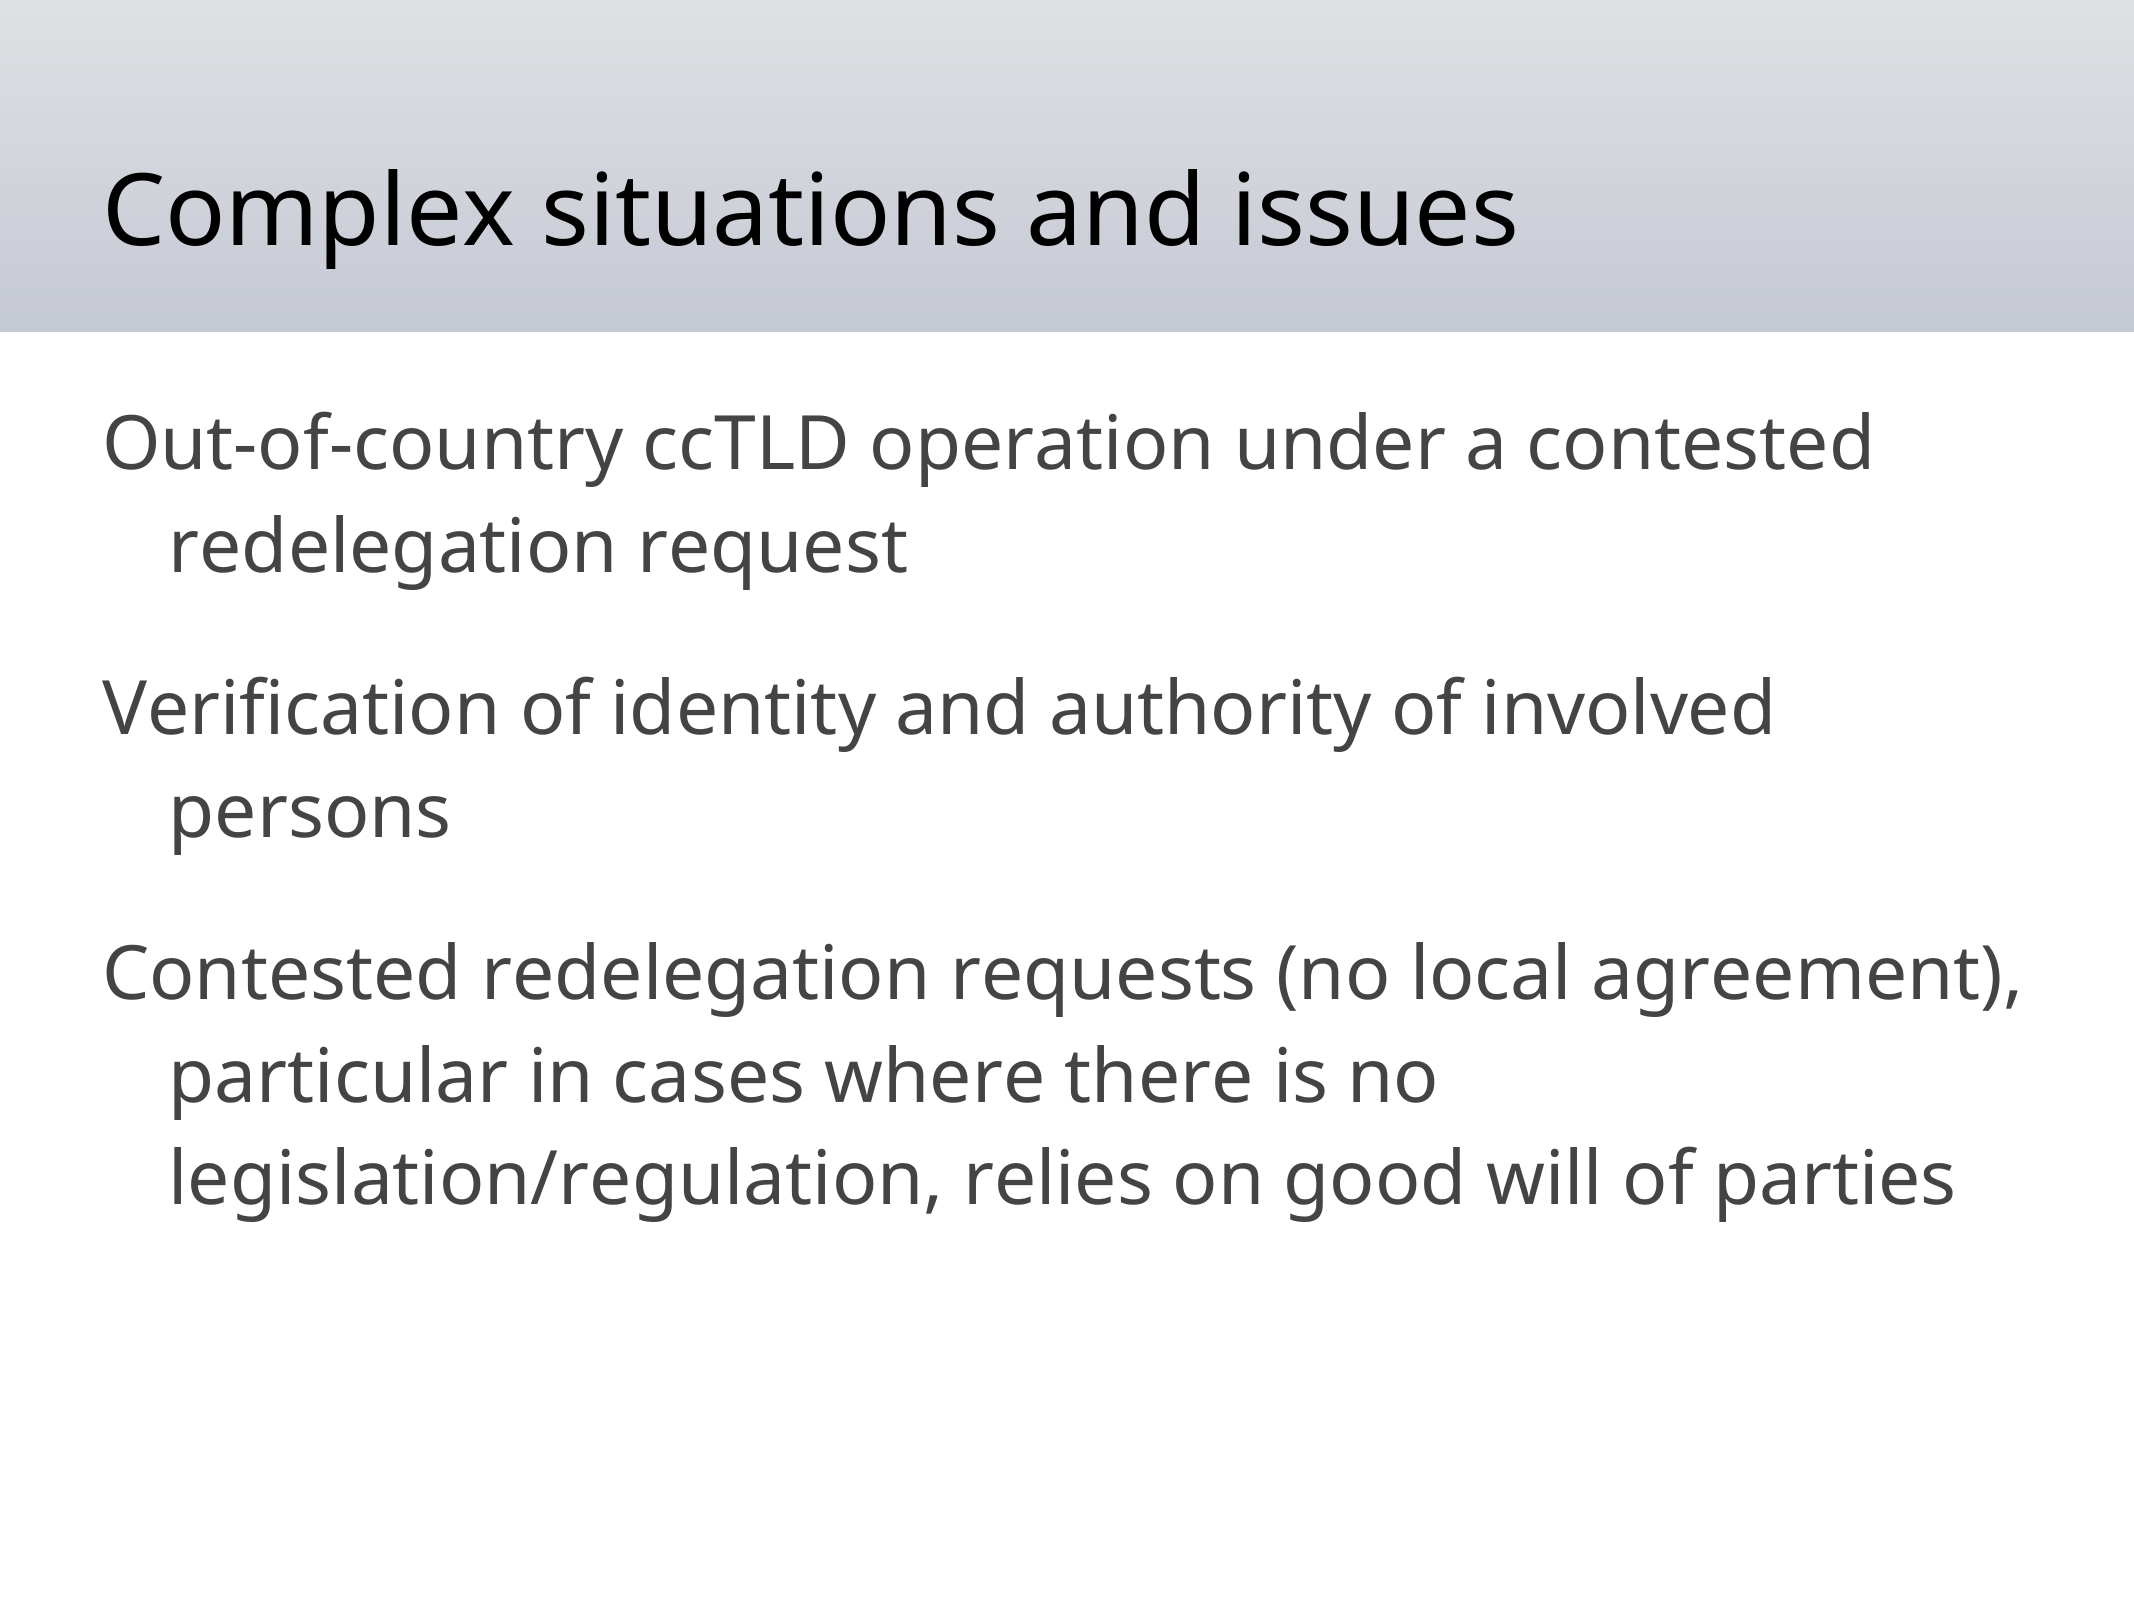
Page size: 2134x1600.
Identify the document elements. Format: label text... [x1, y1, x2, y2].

title Complex situations and issues [93, 54, 2040, 284]
list Out-of-country ccTLD operation under a contested redelegation request Verification of identity and authority of involved persons Contested redelegation requests (no local agreement), particular in cases where there is no legislation/regulation, relies on good will of parties [93, 381, 2040, 1459]
text_box [0, 0, 2134, 332]
